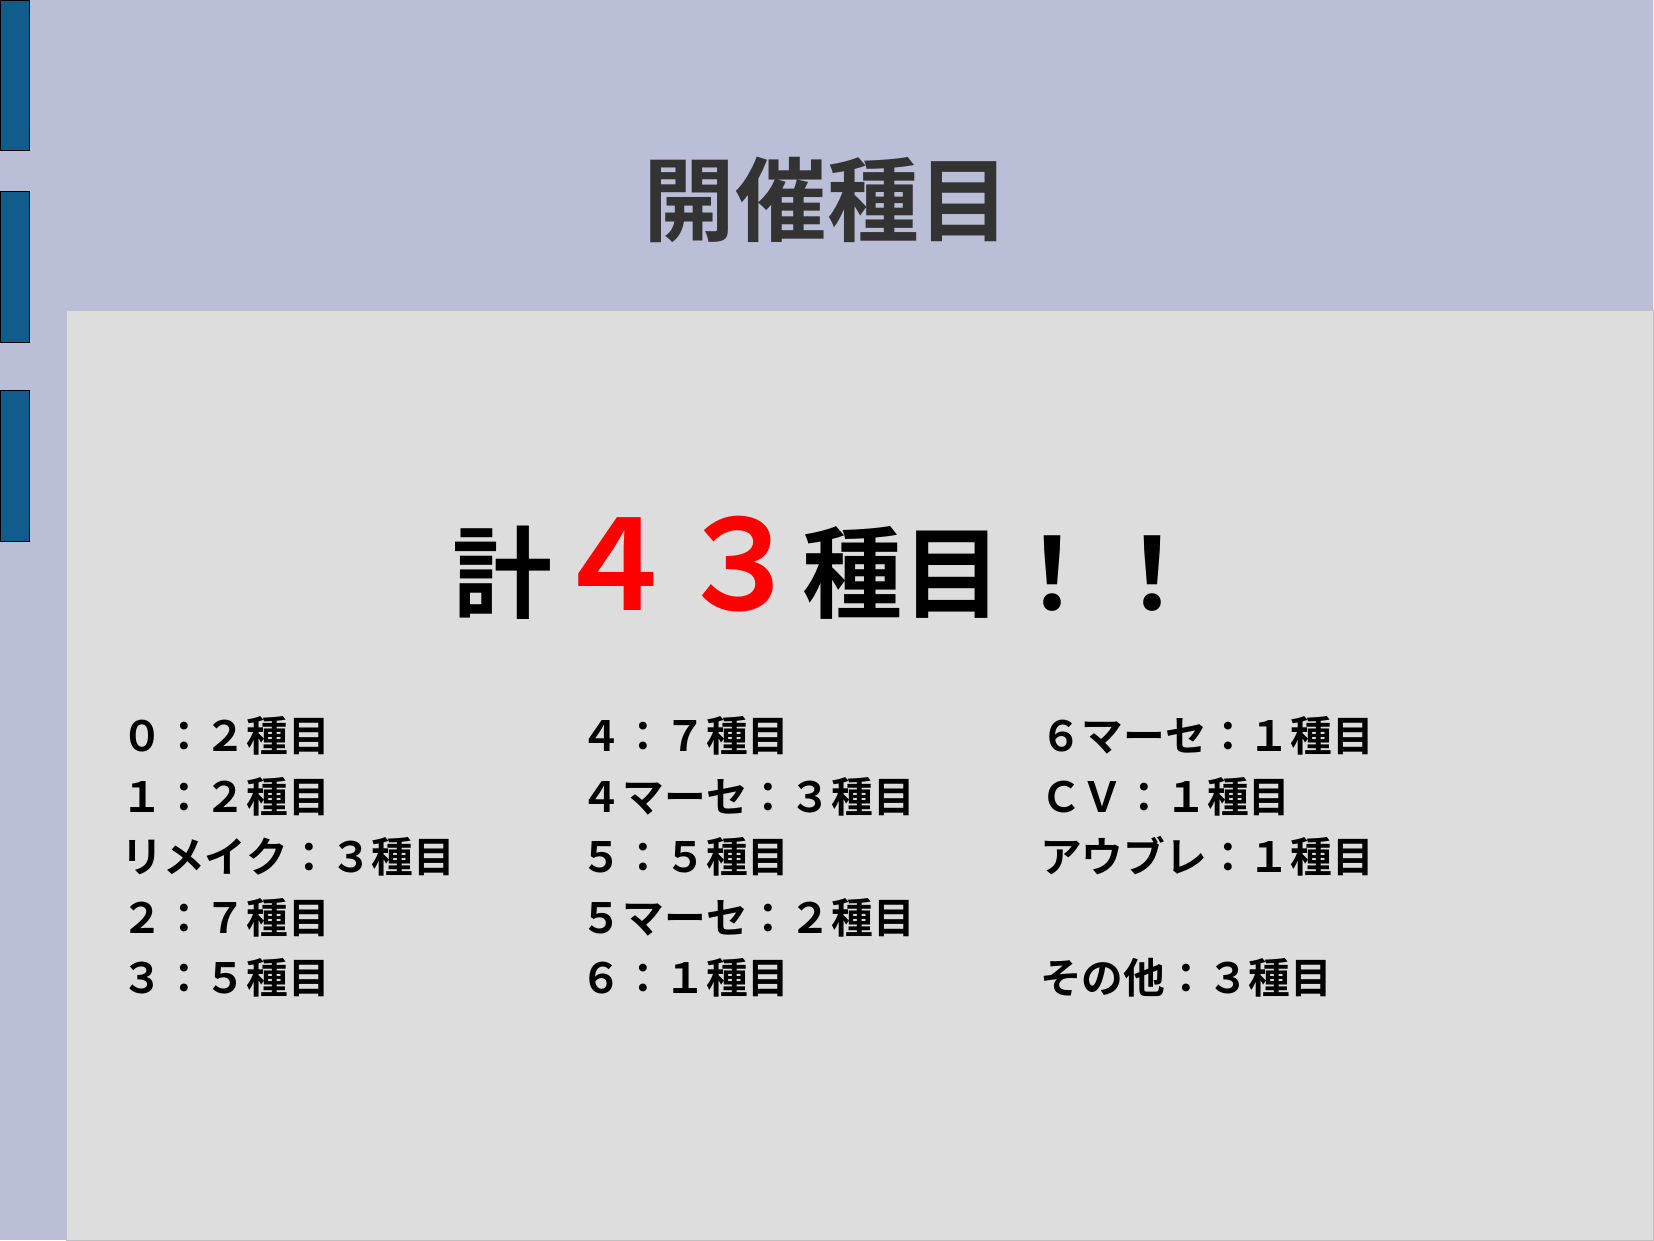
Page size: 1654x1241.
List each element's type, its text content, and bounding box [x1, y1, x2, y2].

title 開催種目 [121, 91, 1534, 299]
subtitle 計４３種目！！ ０：２種目 ４：７種目 ６マーセ：１種目 １：２種目 ４マーセ：３種目 ＣＶ：１種目 リメイク：３種目 ５：５種目 アウブレ：１種目 ２：７種目 ５マーセ：２種目 ３：５種目 ６：１種目 その他：３種目 [121, 344, 1534, 1127]
